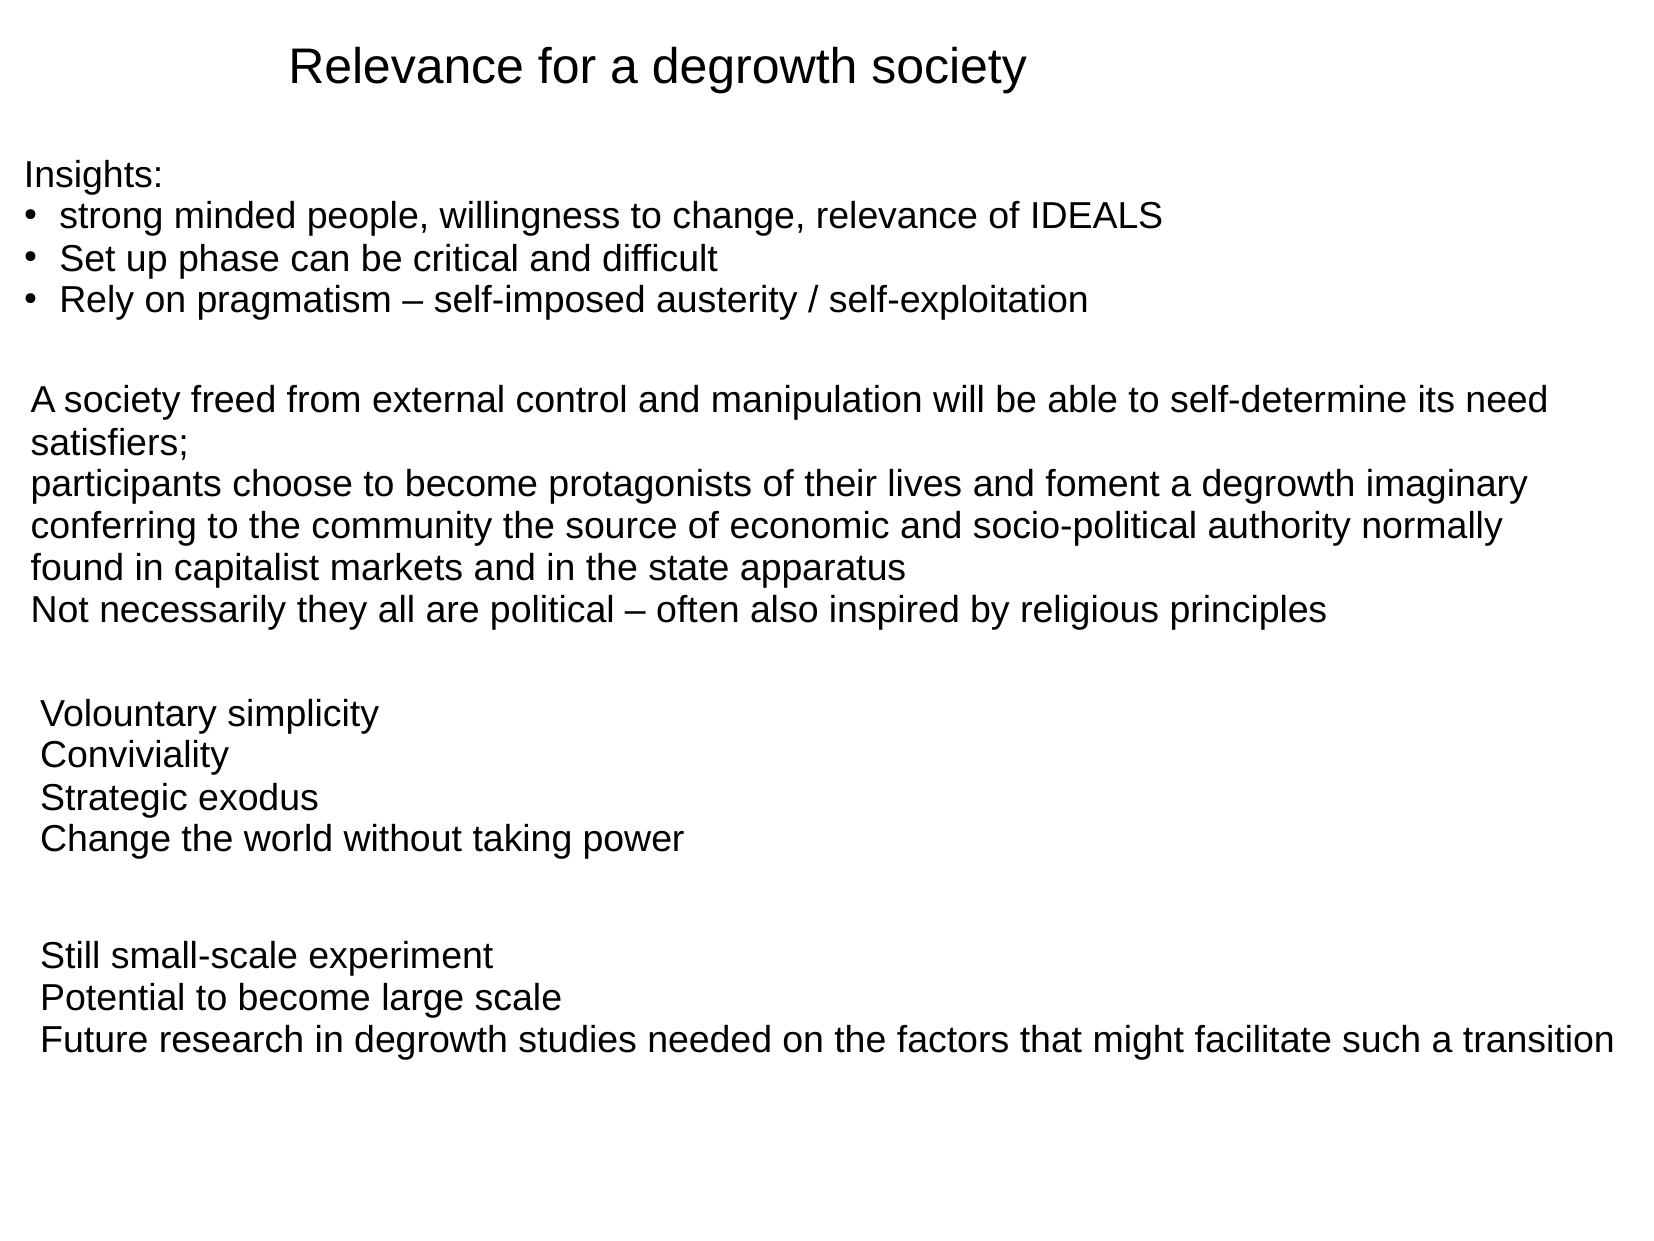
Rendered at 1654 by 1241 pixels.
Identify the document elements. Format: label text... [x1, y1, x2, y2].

text_box Volountary simplicity Conviviality Strategic exodus Change the world without taking power [25, 684, 761, 868]
text_box Still small-scale experiment Potential to become large scale Future research in degrowth studies needed on the factors that might facilitate such a transition [25, 926, 1654, 1068]
text_box Relevance for a degrowth society [273, 31, 1249, 103]
text_box Insights: strong minded people, willingness to change, relevance of IDEALS Set up phase can be critical and difficult Rely on pragmatism – self-imposed austerity / self-exploitation [9, 145, 1345, 329]
text_box A society freed from external control and manipulation will be able to self-determine its need satisfiers; participants choose to become protagonists of their lives and foment a degrowth imaginary conferring to the community the source of economic and socio-political authority normally found in capitalist markets and in the state apparatus Not necessarily they all are political – often also inspired by religious principles [15, 371, 1587, 639]
